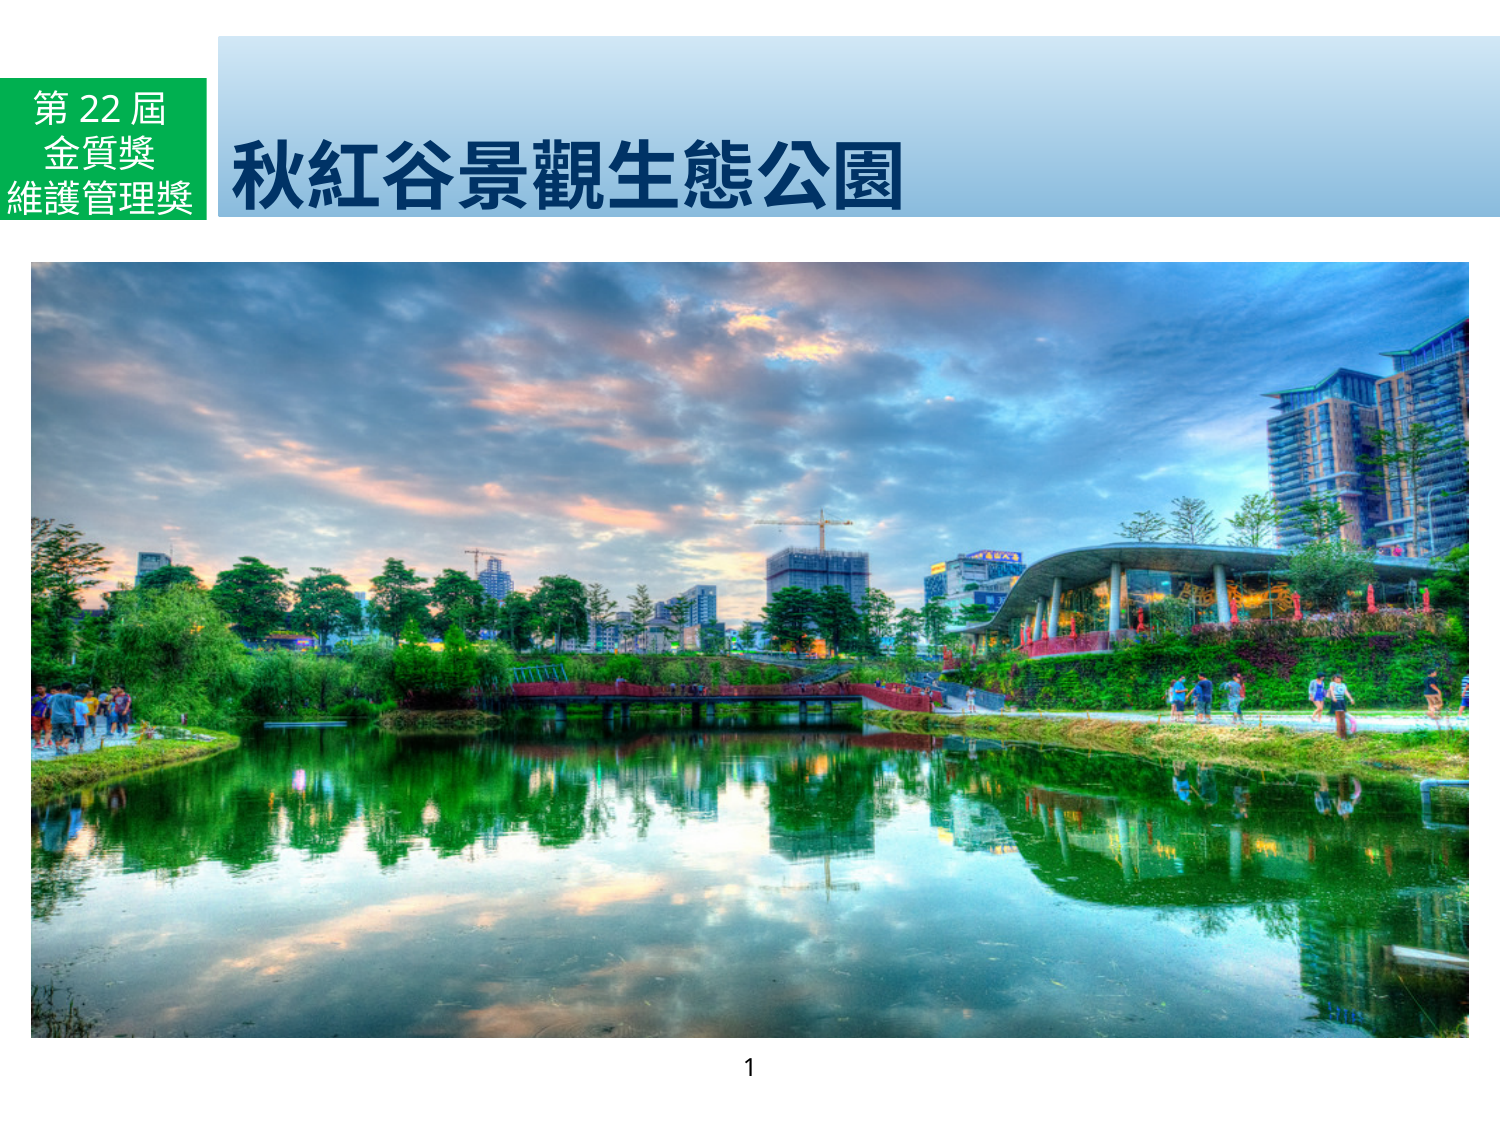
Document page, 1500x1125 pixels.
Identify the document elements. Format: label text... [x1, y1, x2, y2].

title 秋紅谷景觀生態公園 [223, 113, 1424, 209]
picture [31, 262, 1469, 1038]
